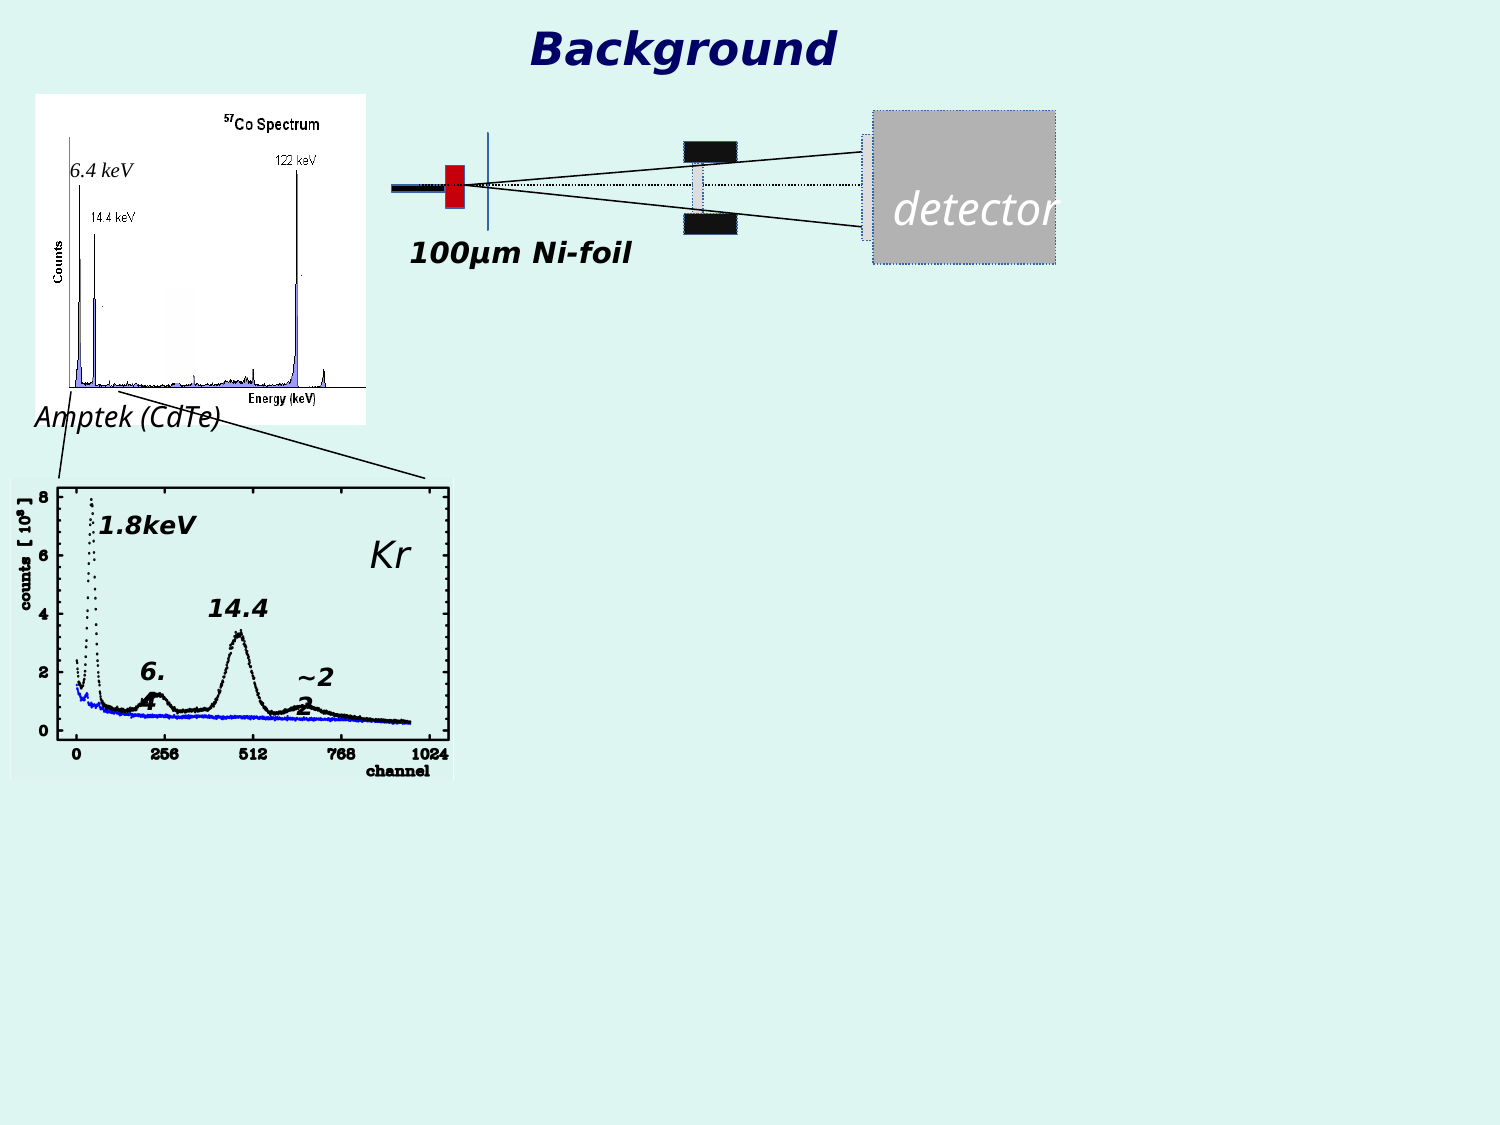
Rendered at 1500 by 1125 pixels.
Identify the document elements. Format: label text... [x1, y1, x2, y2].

text_box 14.4 [192, 585, 285, 631]
text_box Amptek (CdTe) [65, 391, 260, 443]
text_box [391, 165, 465, 208]
text_box [692, 166, 704, 209]
text_box detector [877, 172, 1072, 243]
text_box 6.4 [125, 647, 200, 693]
text_box Amptek (CdTe) [20, 391, 70, 443]
picture [35, 94, 366, 426]
text_box Amptek (CdTe) [124, 391, 260, 430]
picture [10, 478, 455, 782]
text_box ~22 [281, 653, 368, 699]
text_box Background [514, 12, 957, 107]
text_box [683, 210, 738, 235]
text_box Kr [355, 523, 425, 583]
text_box [861, 110, 1056, 264]
text_box [683, 141, 738, 165]
text_box 6.4 keV [55, 149, 148, 190]
text_box 100μm Ni-foil [394, 227, 650, 284]
text_box 1.8keV [83, 502, 210, 548]
